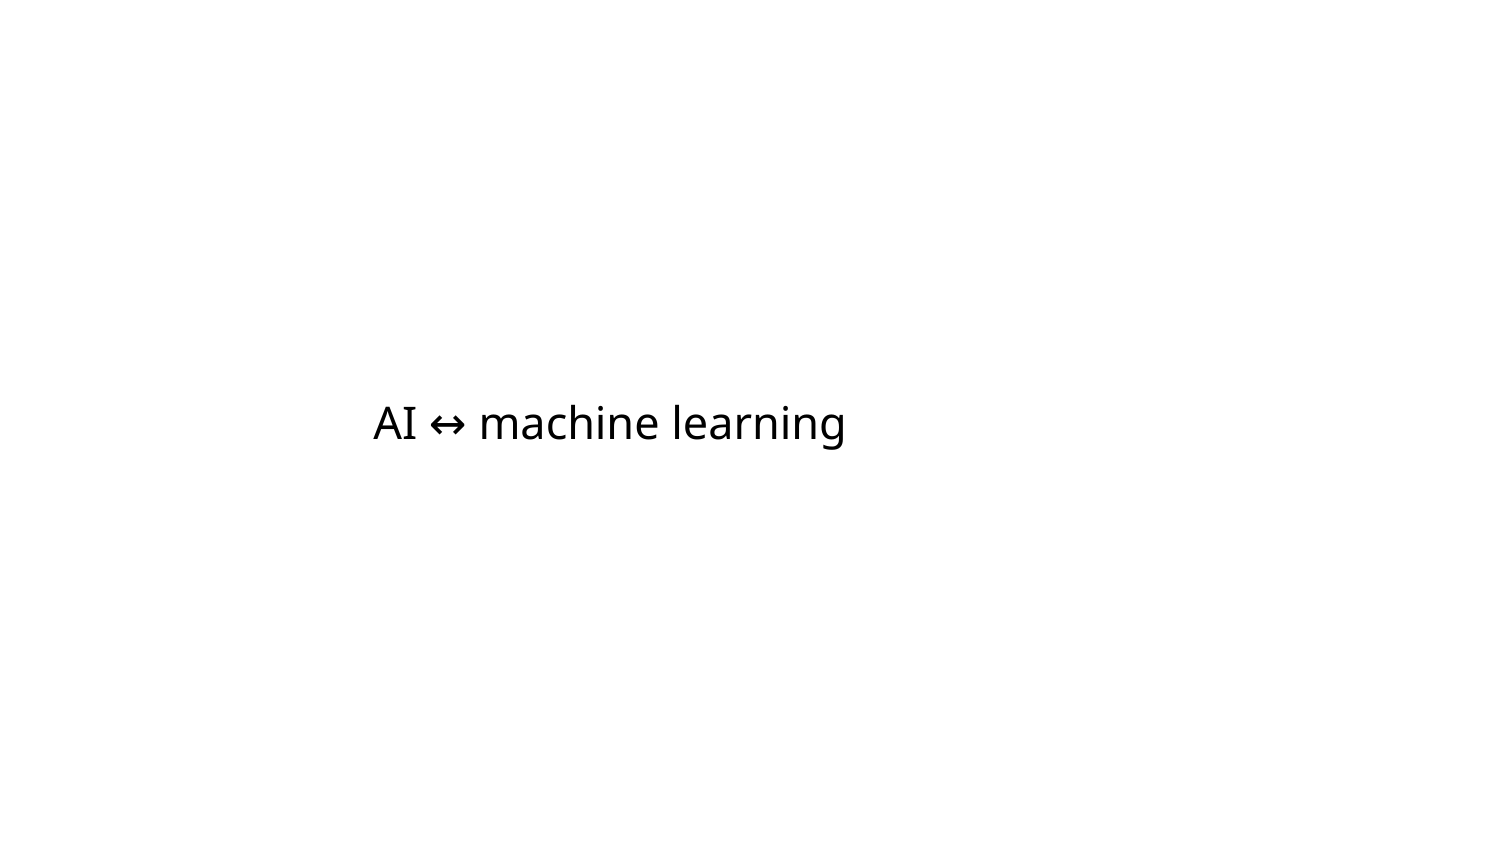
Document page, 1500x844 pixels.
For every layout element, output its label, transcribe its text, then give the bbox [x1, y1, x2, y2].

title AI ↔ machine learning [358, 375, 1142, 469]
